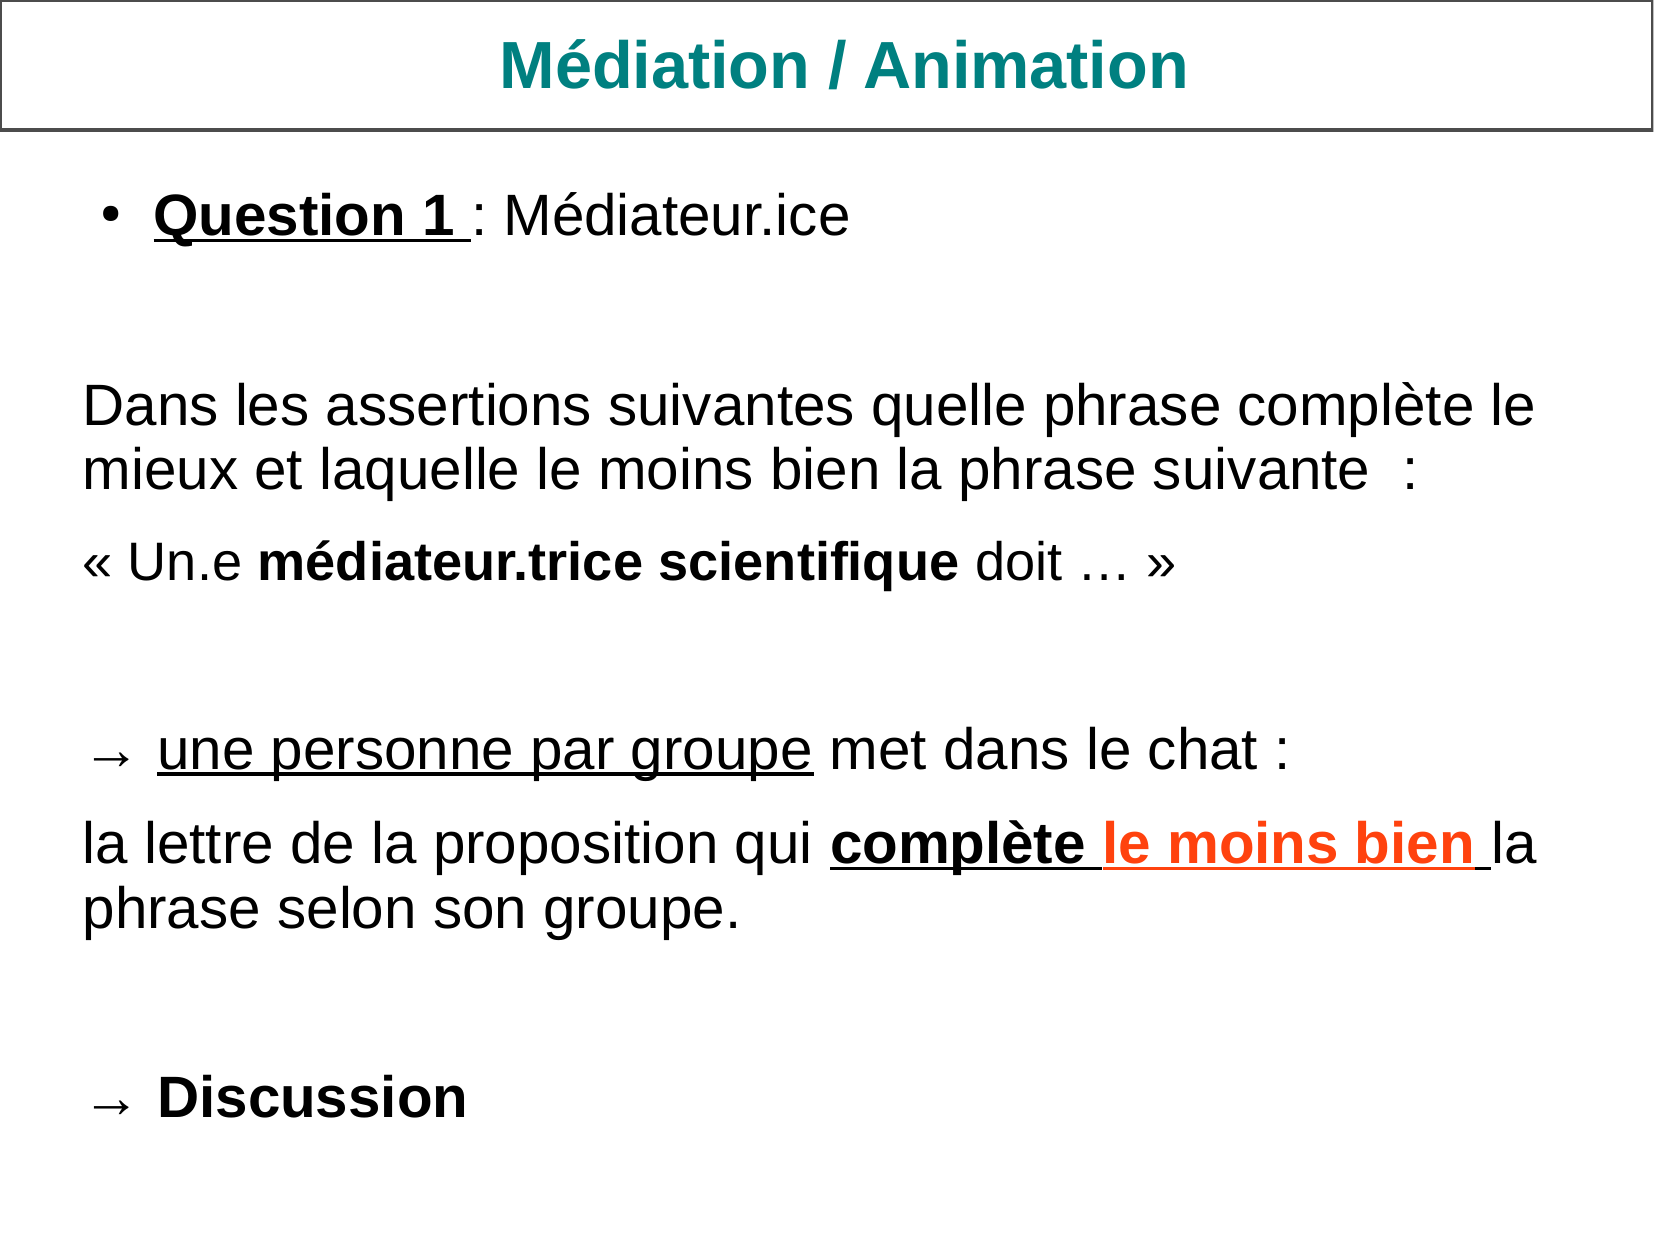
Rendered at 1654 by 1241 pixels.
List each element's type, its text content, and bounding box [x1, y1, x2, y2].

list Question 1 : Médiateur.ice Dans les assertions suivantes quelle phrase complète le mieux et laquelle le moins bien la phrase suivante : « Un.e médiateur.trice scientifique doit … » → une personne par groupe met dans le chat : la lettre de la proposition qui complète le moins bien la phrase selon son groupe. → Discussion [82, 130, 1571, 1225]
text_box Médiation / Animation [0, 0, 1654, 130]
